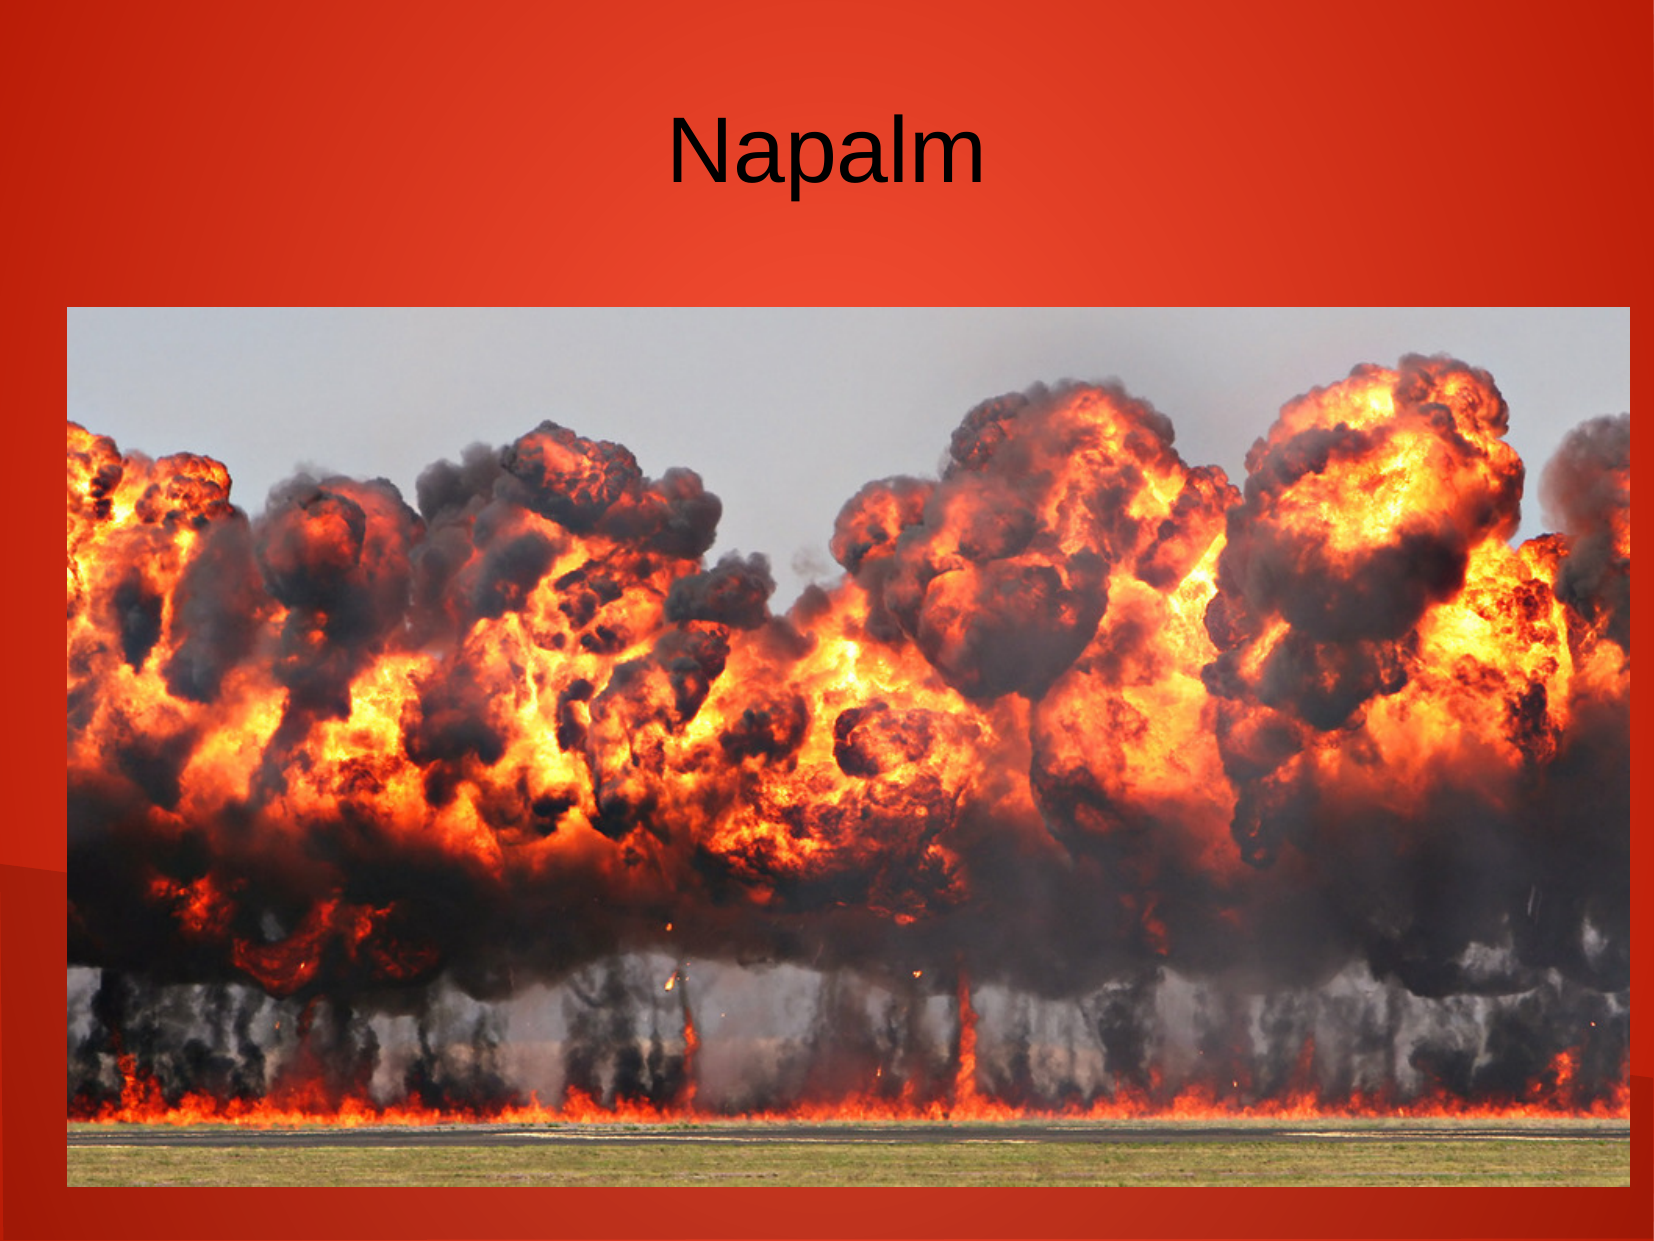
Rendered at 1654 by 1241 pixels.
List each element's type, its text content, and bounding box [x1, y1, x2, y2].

title Napalm [82, 47, 1571, 252]
picture [67, 307, 1630, 1187]
